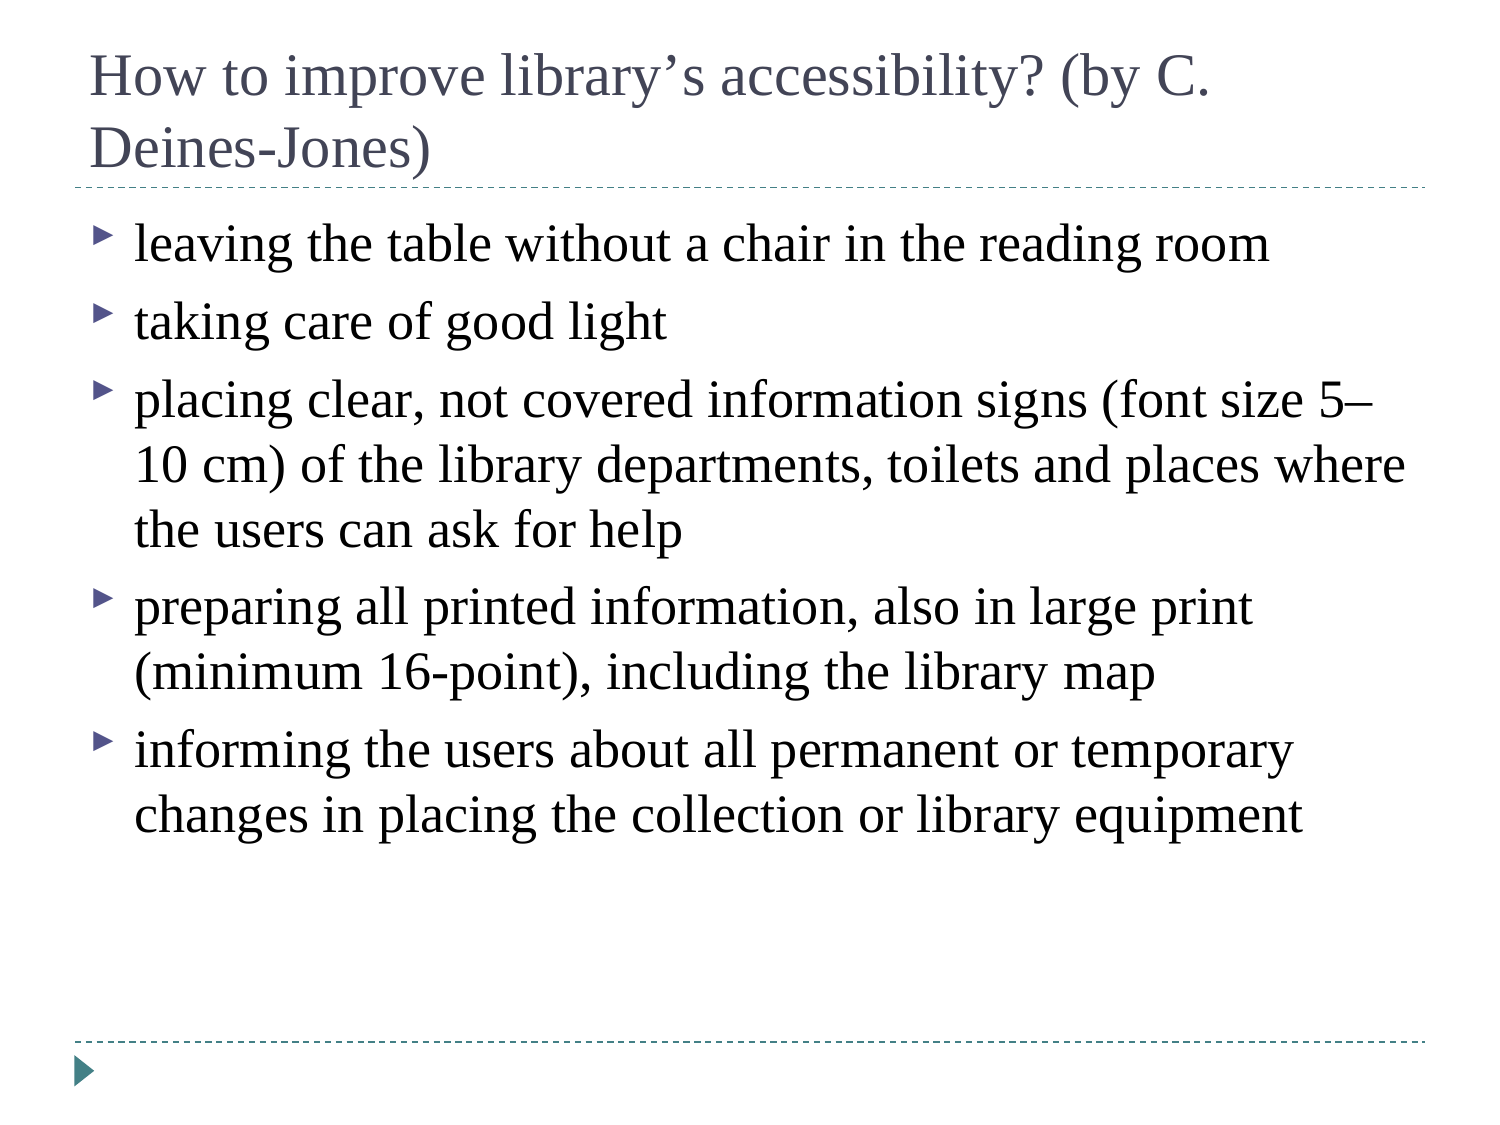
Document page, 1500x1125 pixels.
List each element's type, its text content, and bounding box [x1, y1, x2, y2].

list leaving the table without a chair in the reading room taking care of good light placing clear, not covered information signs (font size 5–10 cm) of the library departments, toilets and places where the users can ask for help preparing all printed information, also in large print (minimum 16-point), including the library map informing the users about all permanent or temporary changes in placing the collection or library equipment [75, 200, 1426, 1010]
title How to improve library’s accessibility? (by C. Deines-Jones) [75, 24, 1426, 188]
